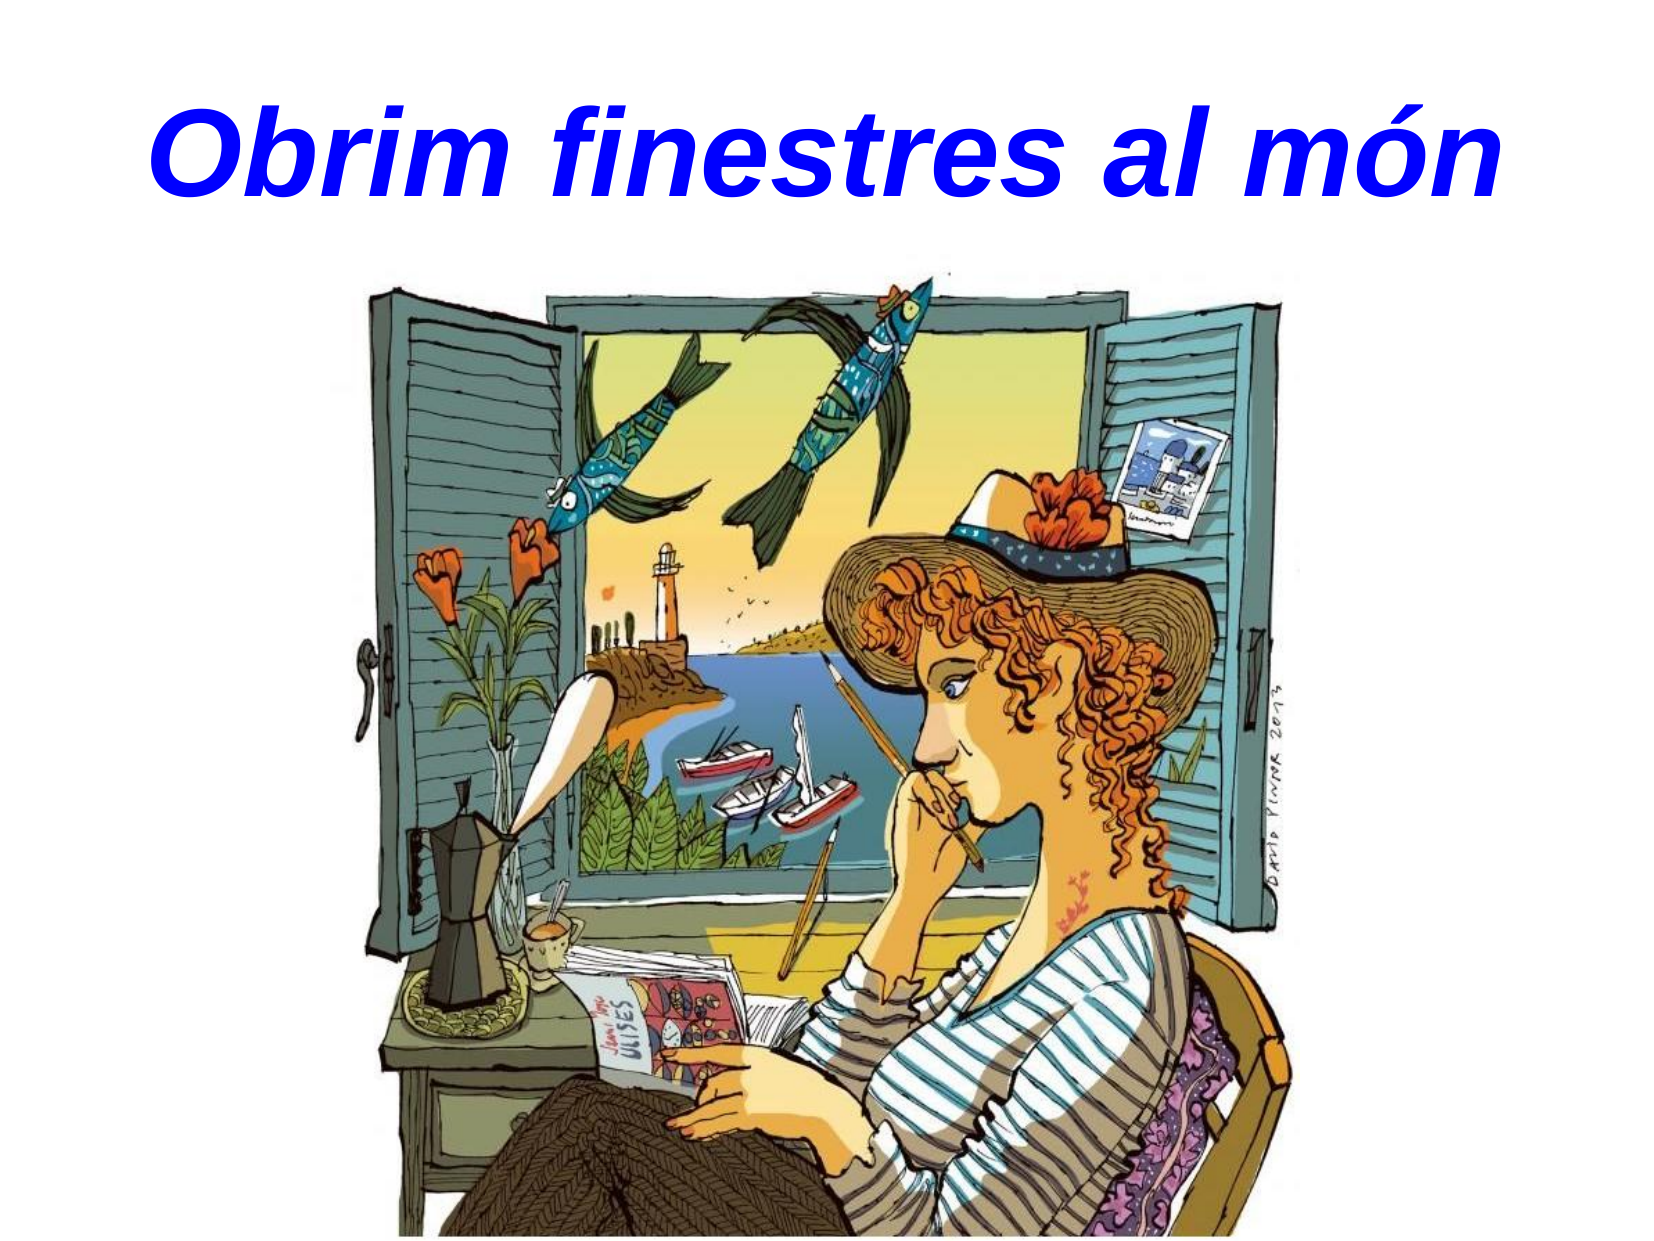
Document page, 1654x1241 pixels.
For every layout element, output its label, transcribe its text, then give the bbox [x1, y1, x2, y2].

title Obrim finestres al món [82, 49, 1571, 257]
picture [330, 254, 1300, 1241]
